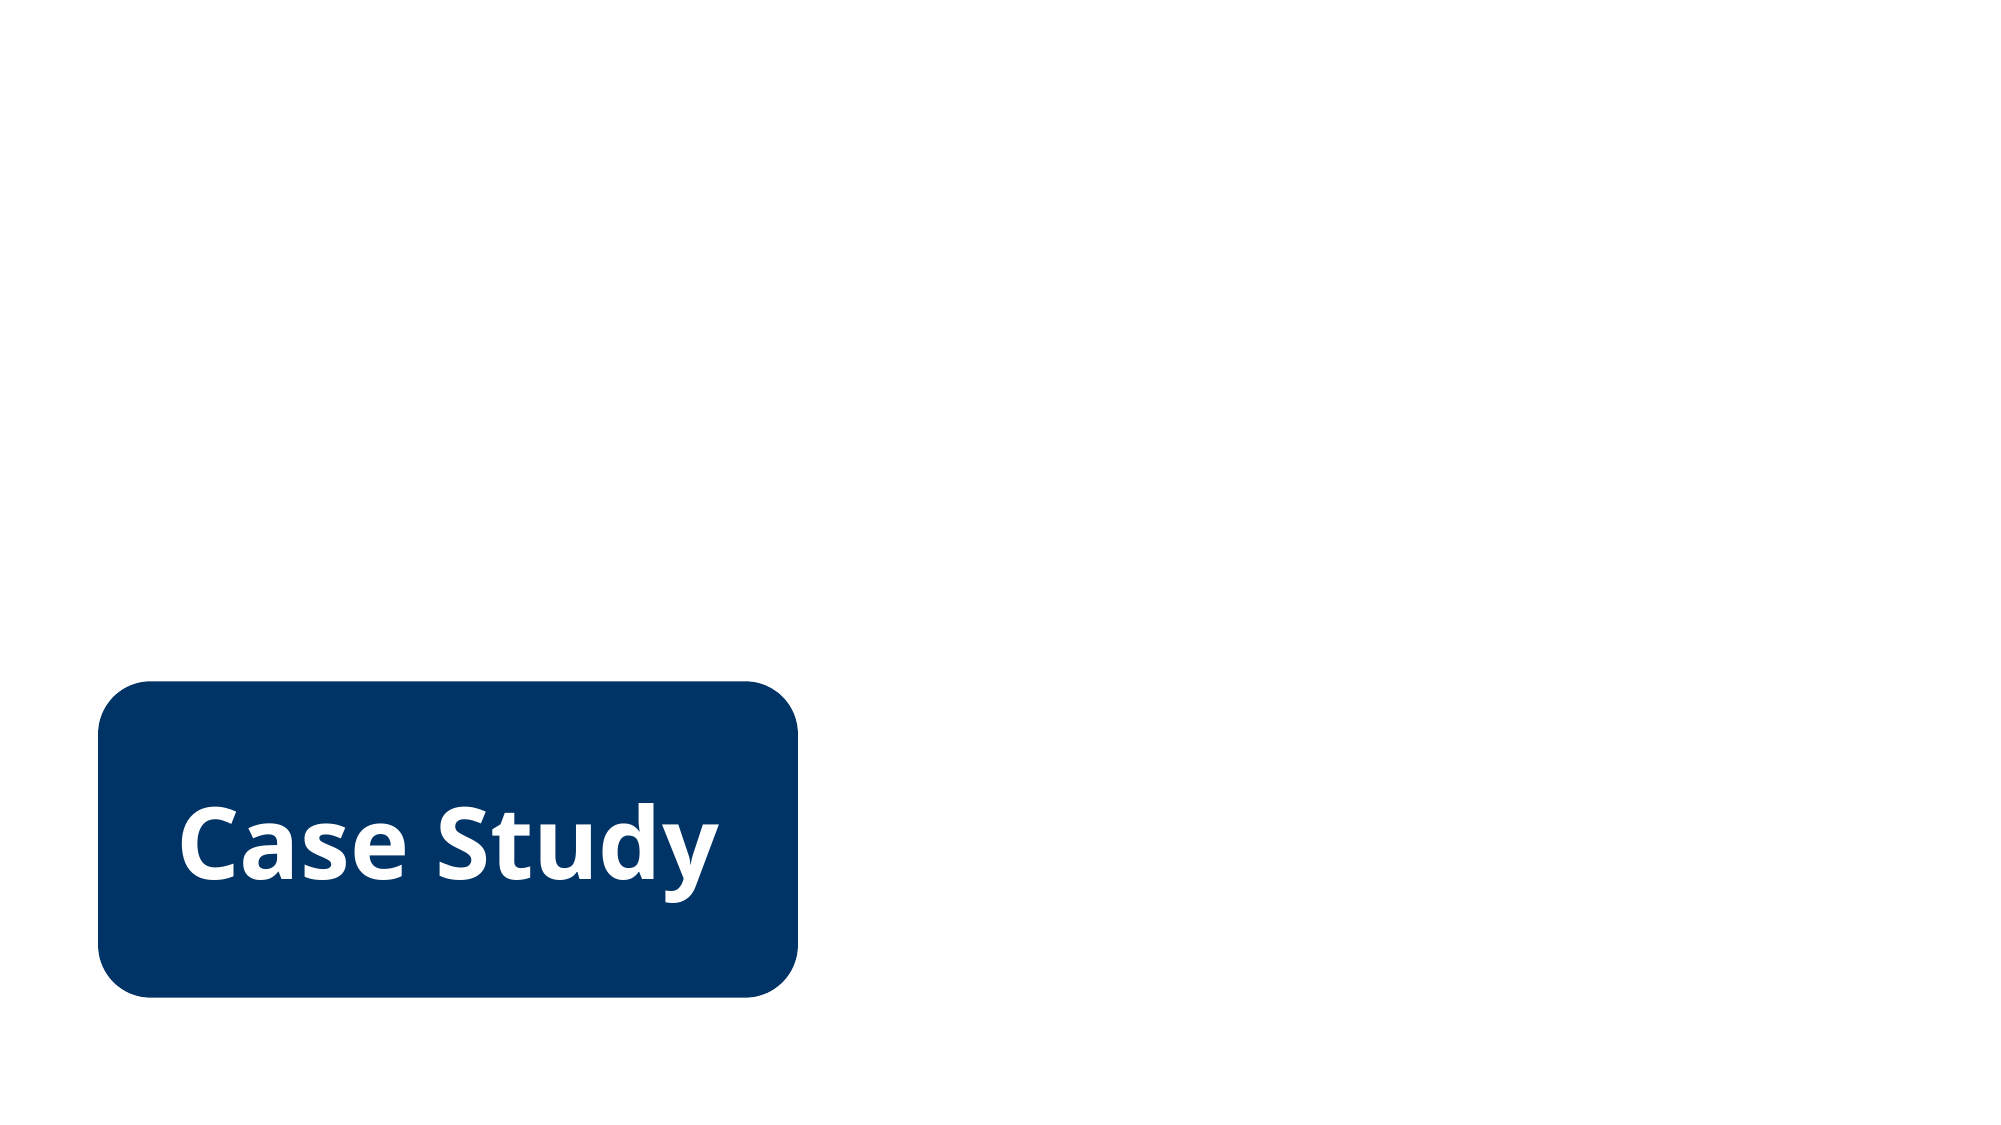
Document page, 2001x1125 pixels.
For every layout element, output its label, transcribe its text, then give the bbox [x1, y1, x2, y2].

text_box Case Study [98, 681, 798, 998]
